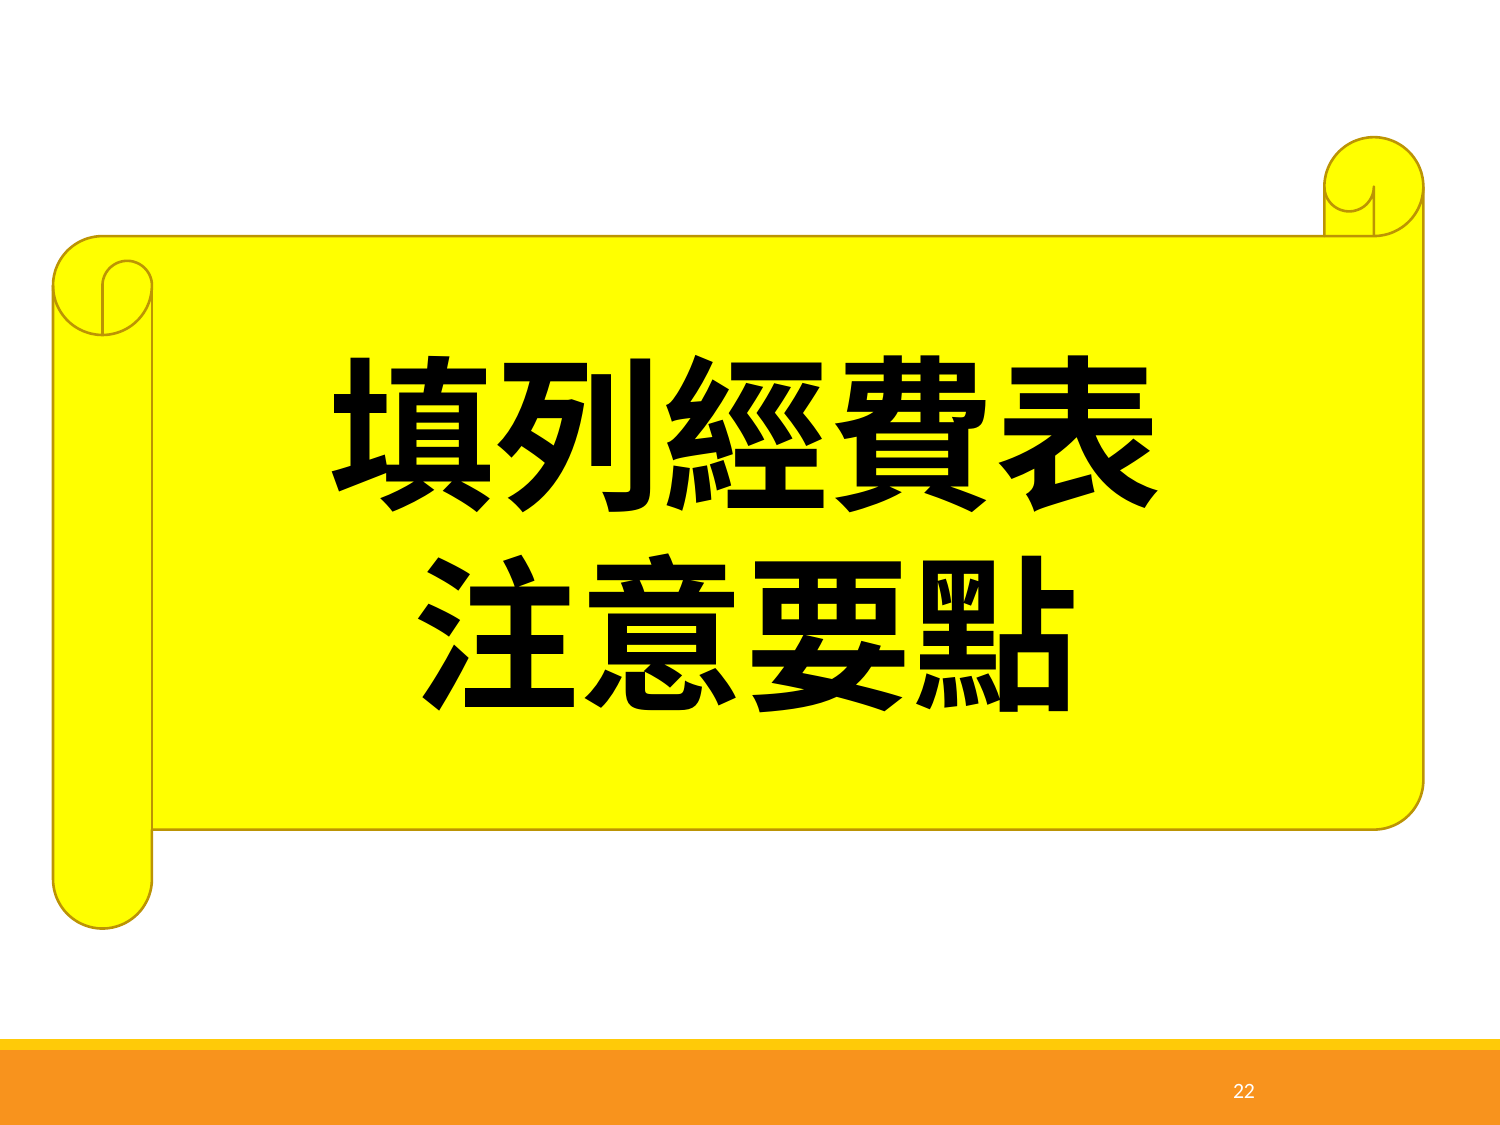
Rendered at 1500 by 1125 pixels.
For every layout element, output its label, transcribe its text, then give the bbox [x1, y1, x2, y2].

text_box 22 [1218, 1059, 1380, 1120]
text_box [53, 137, 1424, 929]
text_box 填列經費表 注意要點 [273, 323, 1219, 743]
